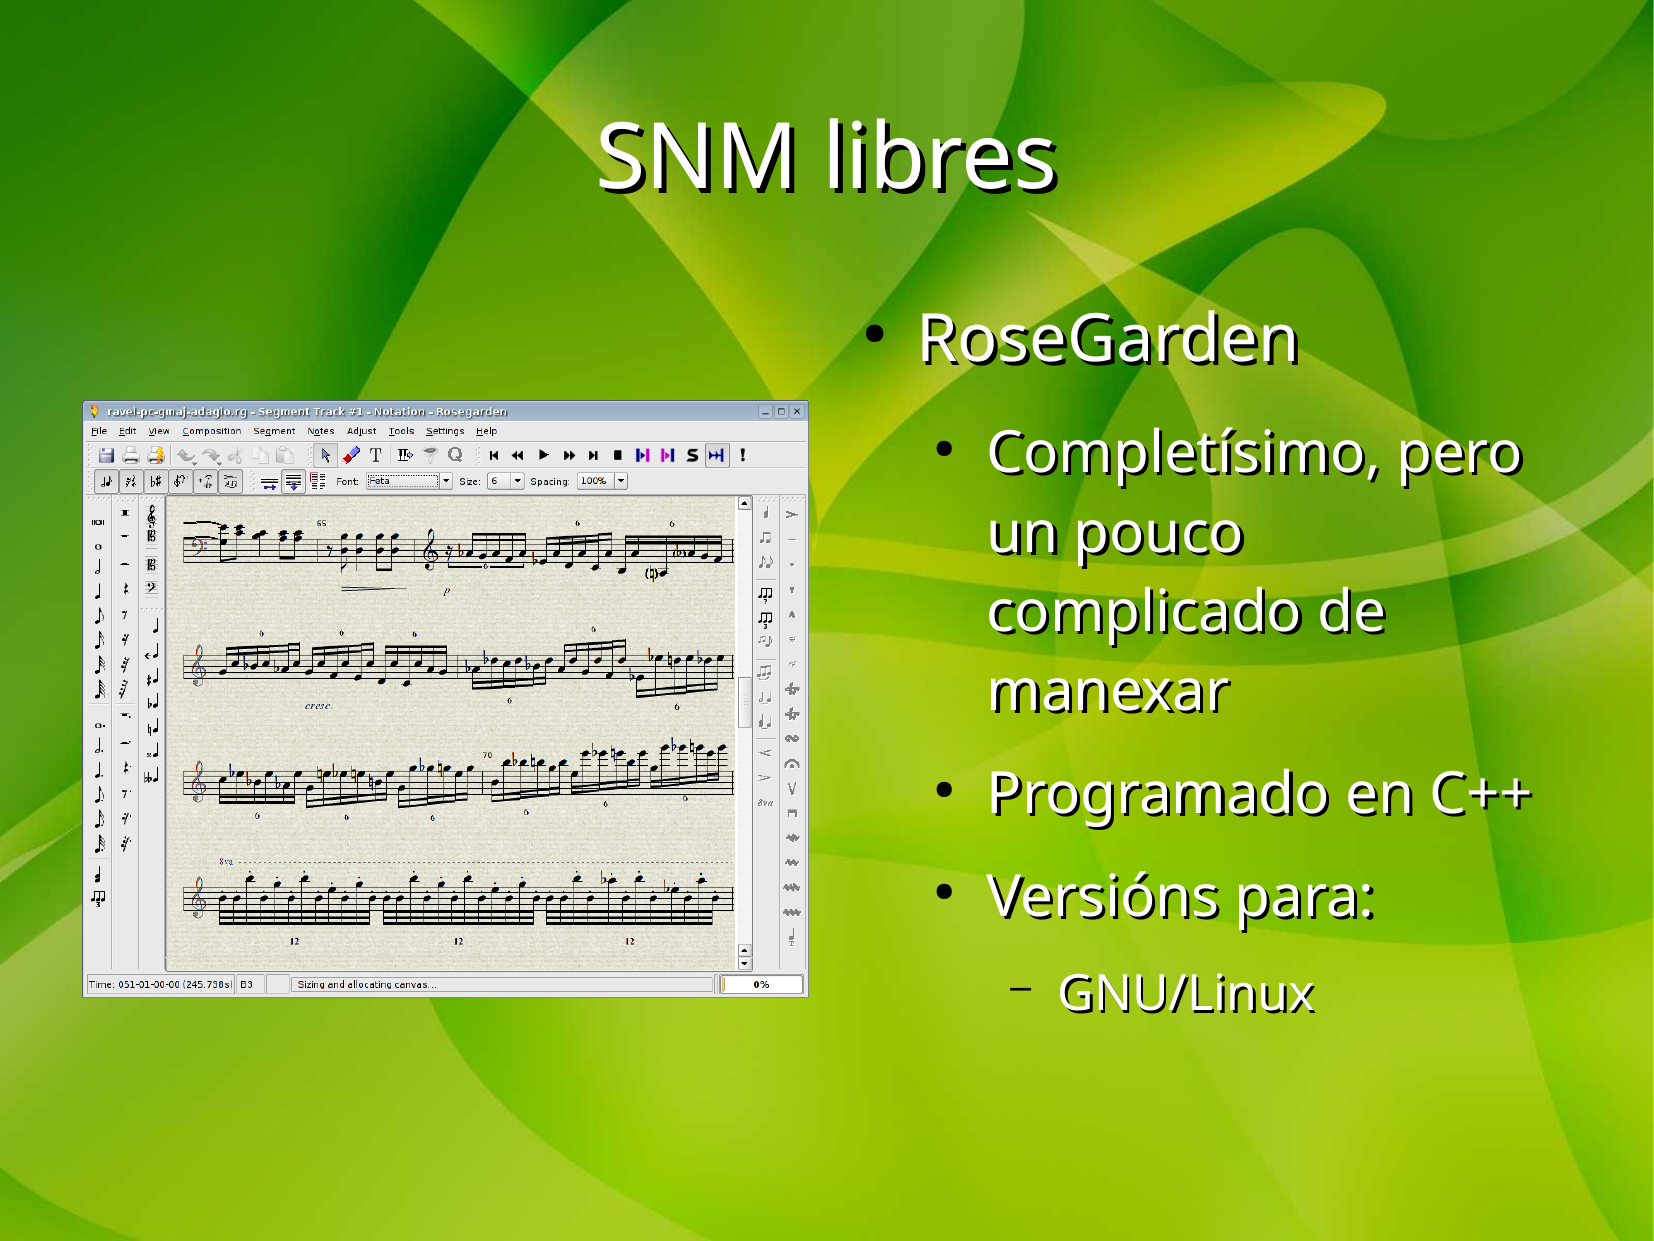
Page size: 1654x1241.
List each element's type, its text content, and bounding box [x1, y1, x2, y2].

title SNM libres [82, 49, 1571, 257]
picture [0, 0, 1654, 1241]
list RoseGarden Completísimo, pero un pouco complicado de manexar Programado en C++ Versións para: GNU/Linux [845, 290, 1572, 1109]
